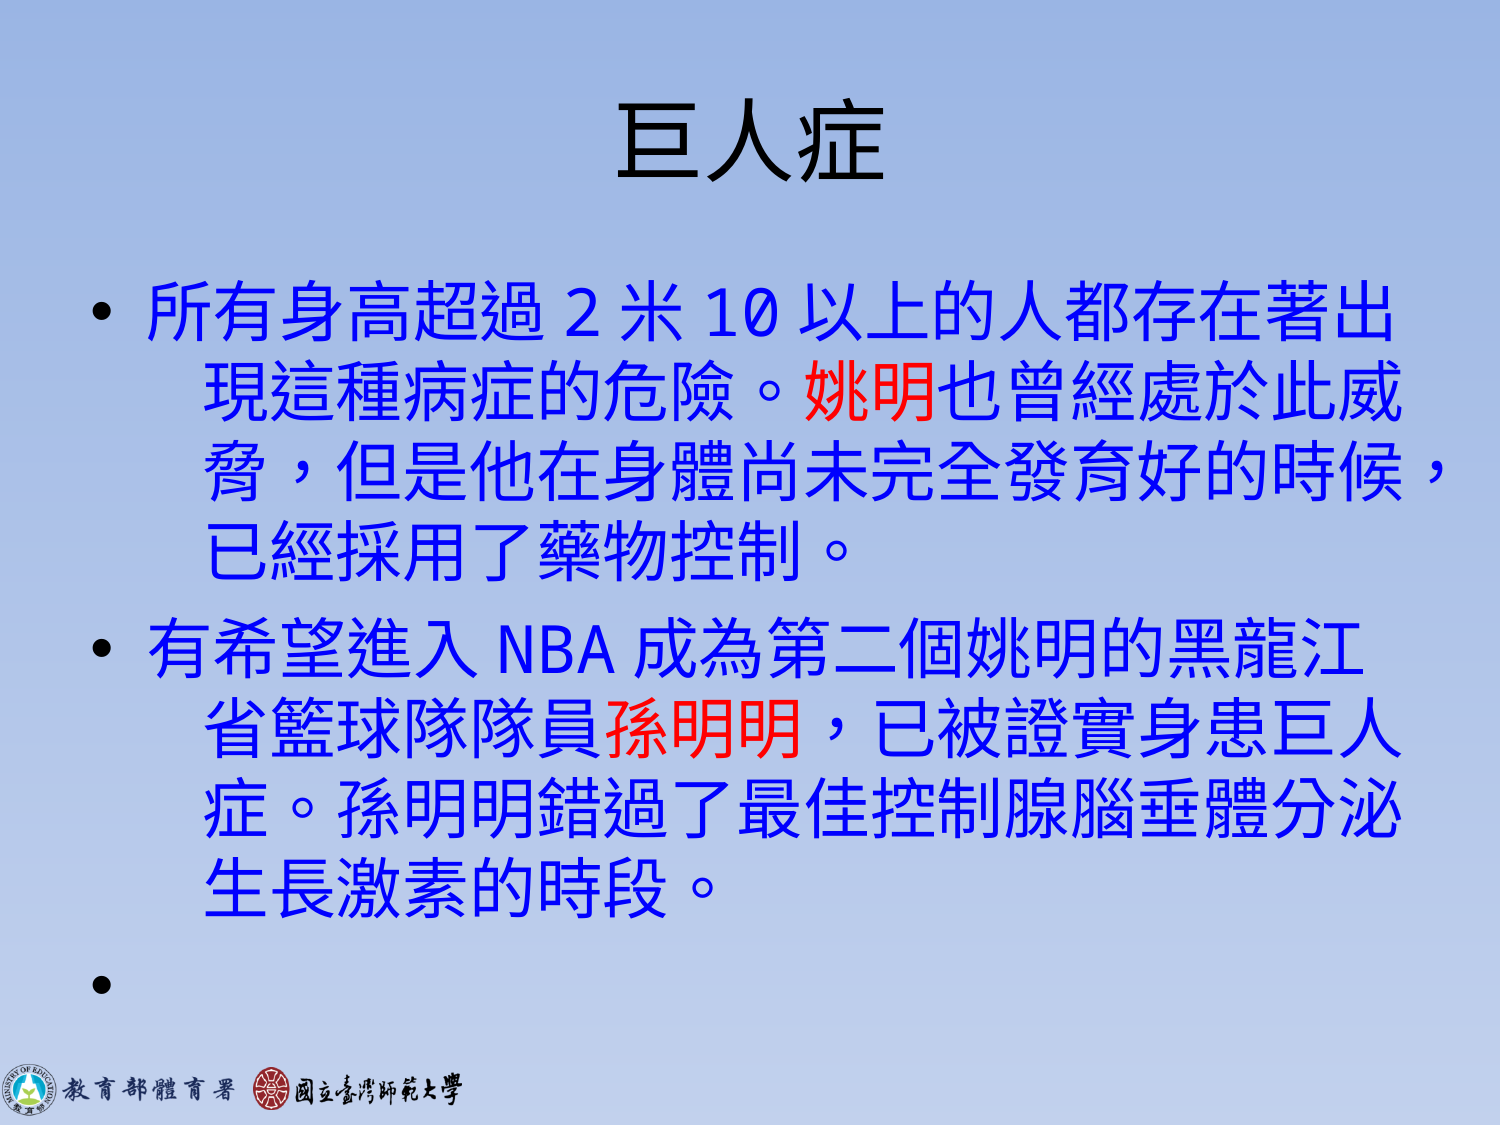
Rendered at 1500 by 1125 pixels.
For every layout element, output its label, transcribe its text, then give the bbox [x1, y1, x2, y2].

list 所有身高超過2米10以上的人都存在著出現這種病症的危險。姚明也曾經處於此威脅，但是他在身體尚未完全發育好的時候，已經採用了藥物控制。 有希望進入NBA成為第二個姚明的黑龍江省籃球隊隊員孫明明，已被證實身患巨人症。孫明明錯過了最佳控制腺腦垂體分泌生長激素的時段。 [75, 262, 1426, 1005]
title 巨人症 [75, 45, 1426, 233]
